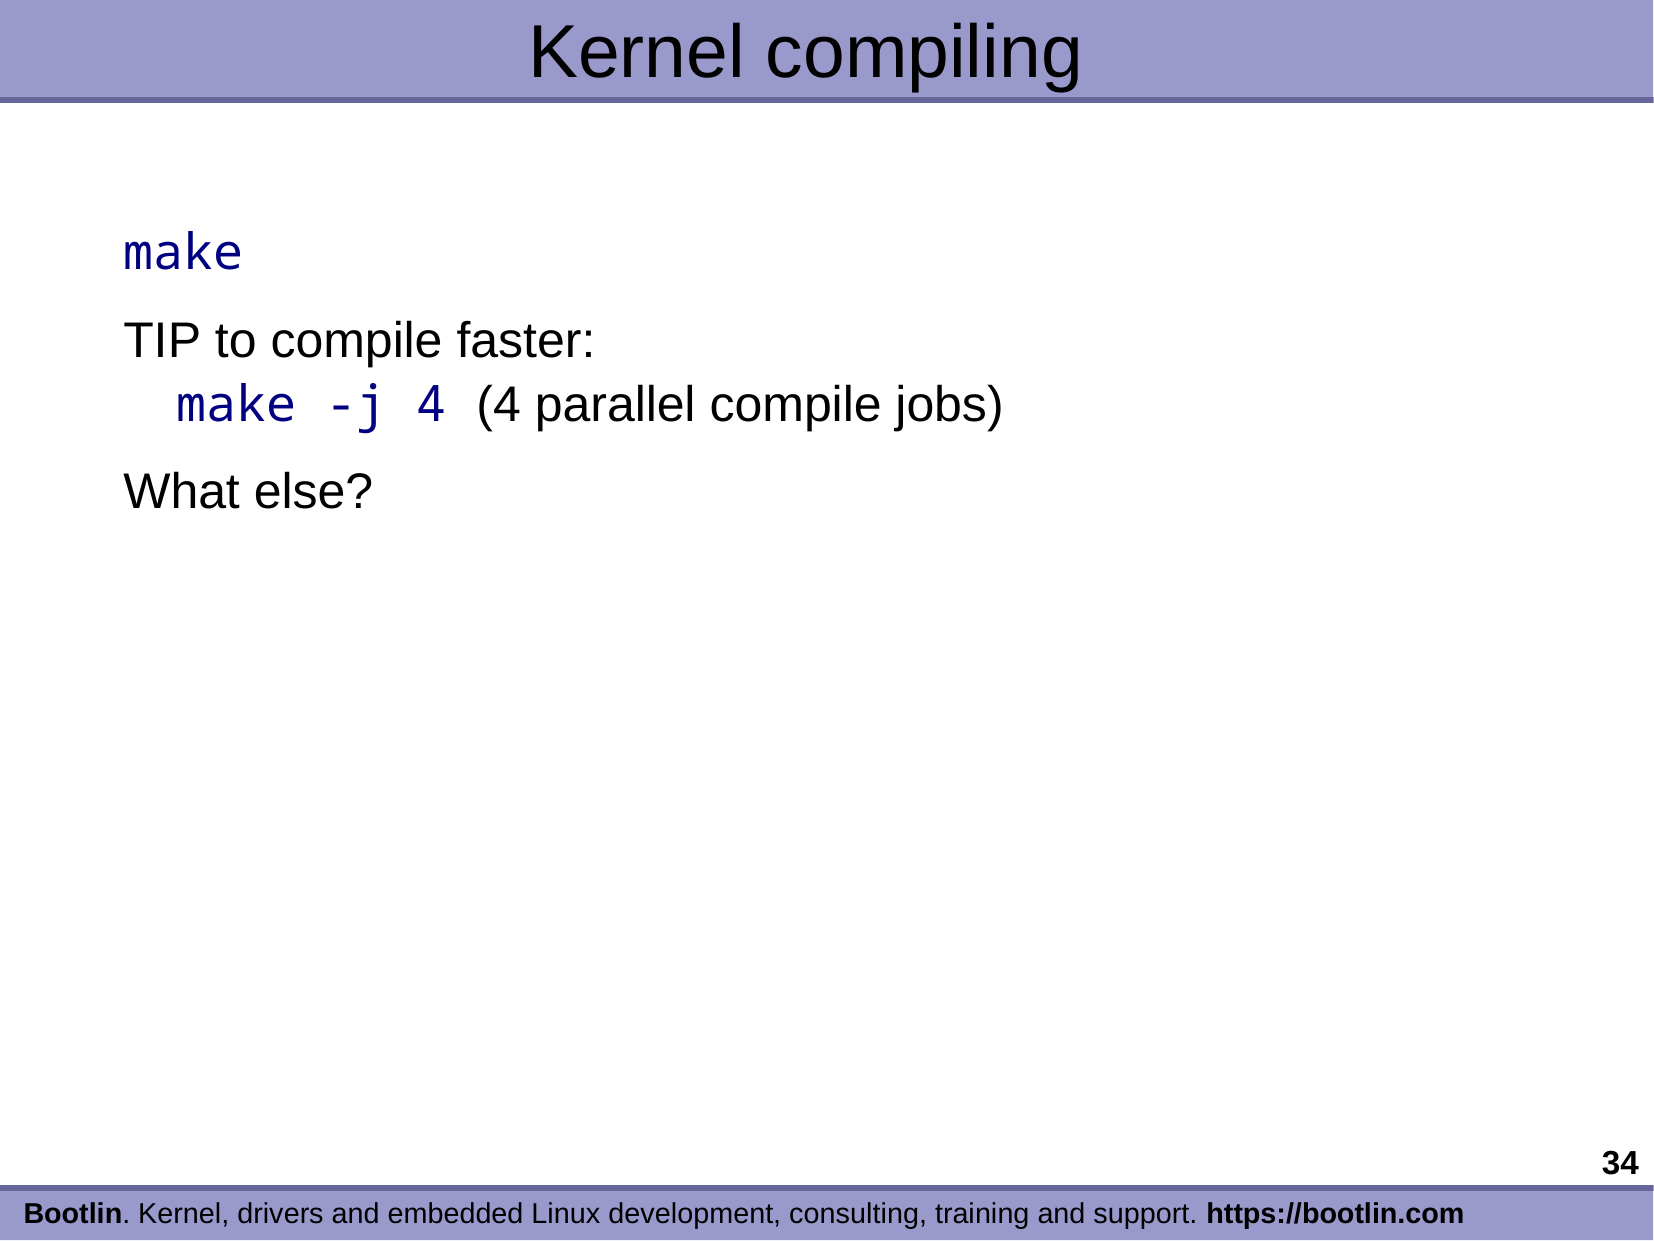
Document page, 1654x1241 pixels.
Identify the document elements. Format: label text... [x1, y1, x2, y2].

title Kernel compiling [60, 5, 1551, 97]
list make TIP to compile faster: make -j 4 (4 parallel compile jobs) What else? [105, 216, 1518, 1066]
